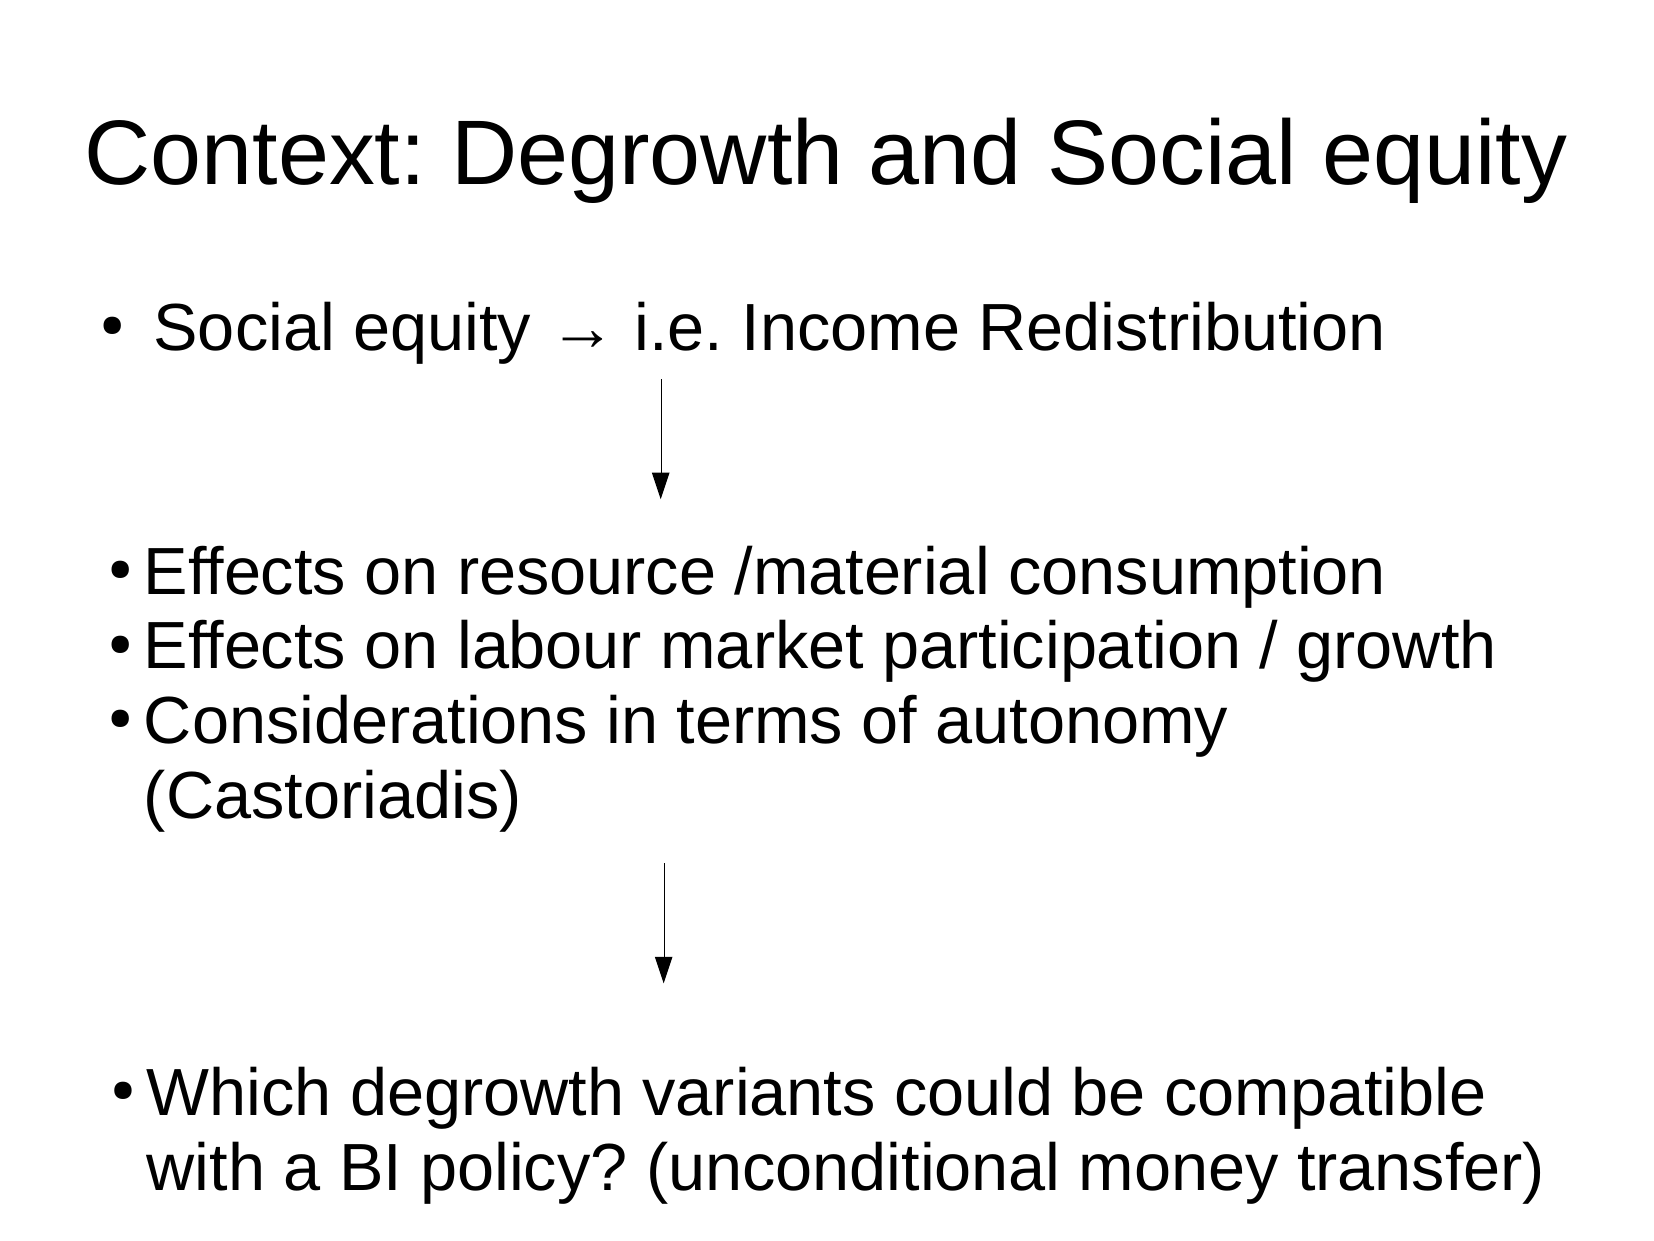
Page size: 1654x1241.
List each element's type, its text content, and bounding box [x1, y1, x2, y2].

list Social equity → i.e. Income Redistribution [82, 290, 1571, 1010]
text_box Which degrowth variants could be compatible with a BI policy? (unconditional money transfer) [96, 1047, 1591, 1212]
title Context: Degrowth and Social equity [82, 49, 1571, 257]
text_box Effects on resource /material consumption Effects on labour market participation / growth Considerations in terms of autonomy (Castoriadis) [93, 526, 1530, 841]
